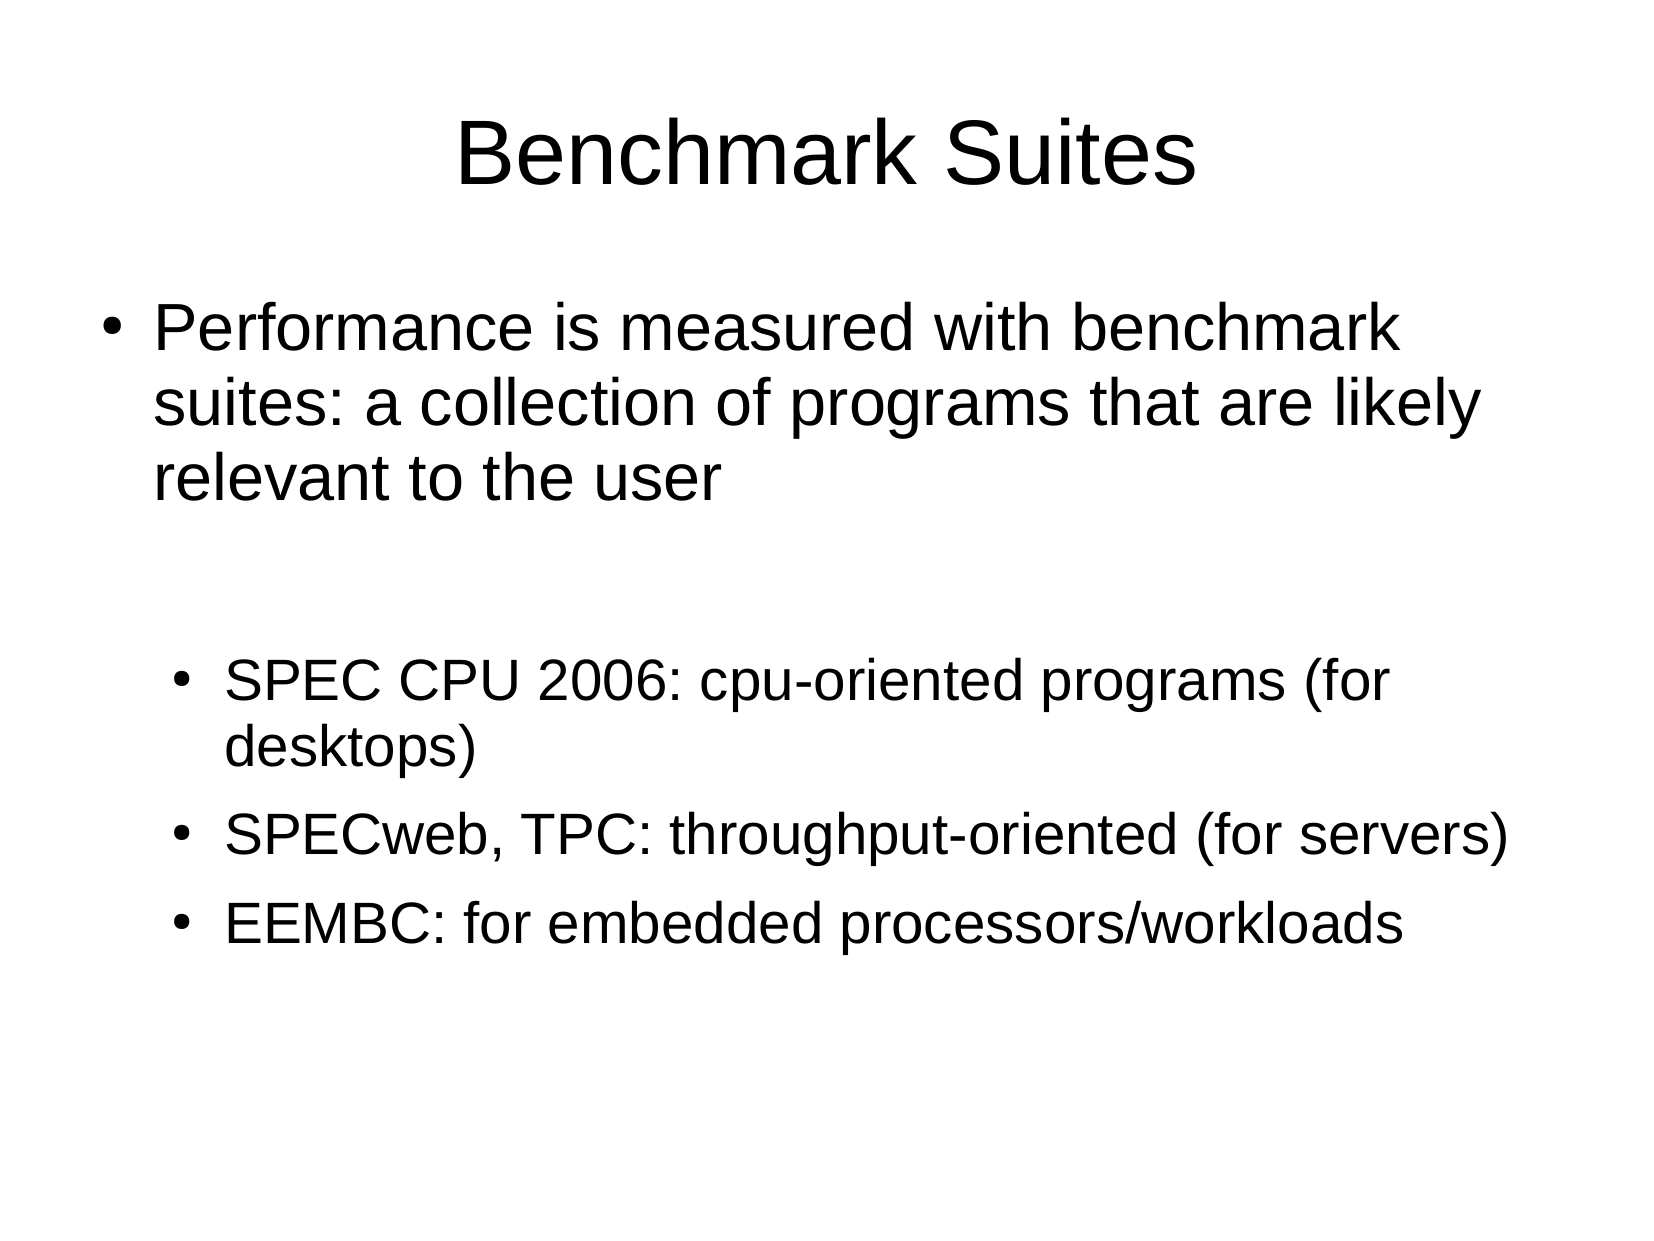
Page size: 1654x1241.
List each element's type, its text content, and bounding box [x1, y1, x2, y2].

title Benchmark Suites [82, 101, 1571, 205]
list Performance is measured with benchmark suites: a collection of programs that are likely relevant to the user SPEC CPU 2006: cpu-oriented programs (for desktops) SPECweb, TPC: throughput-oriented (for servers) EEMBC: for embedded processors/workloads [82, 290, 1571, 1010]
